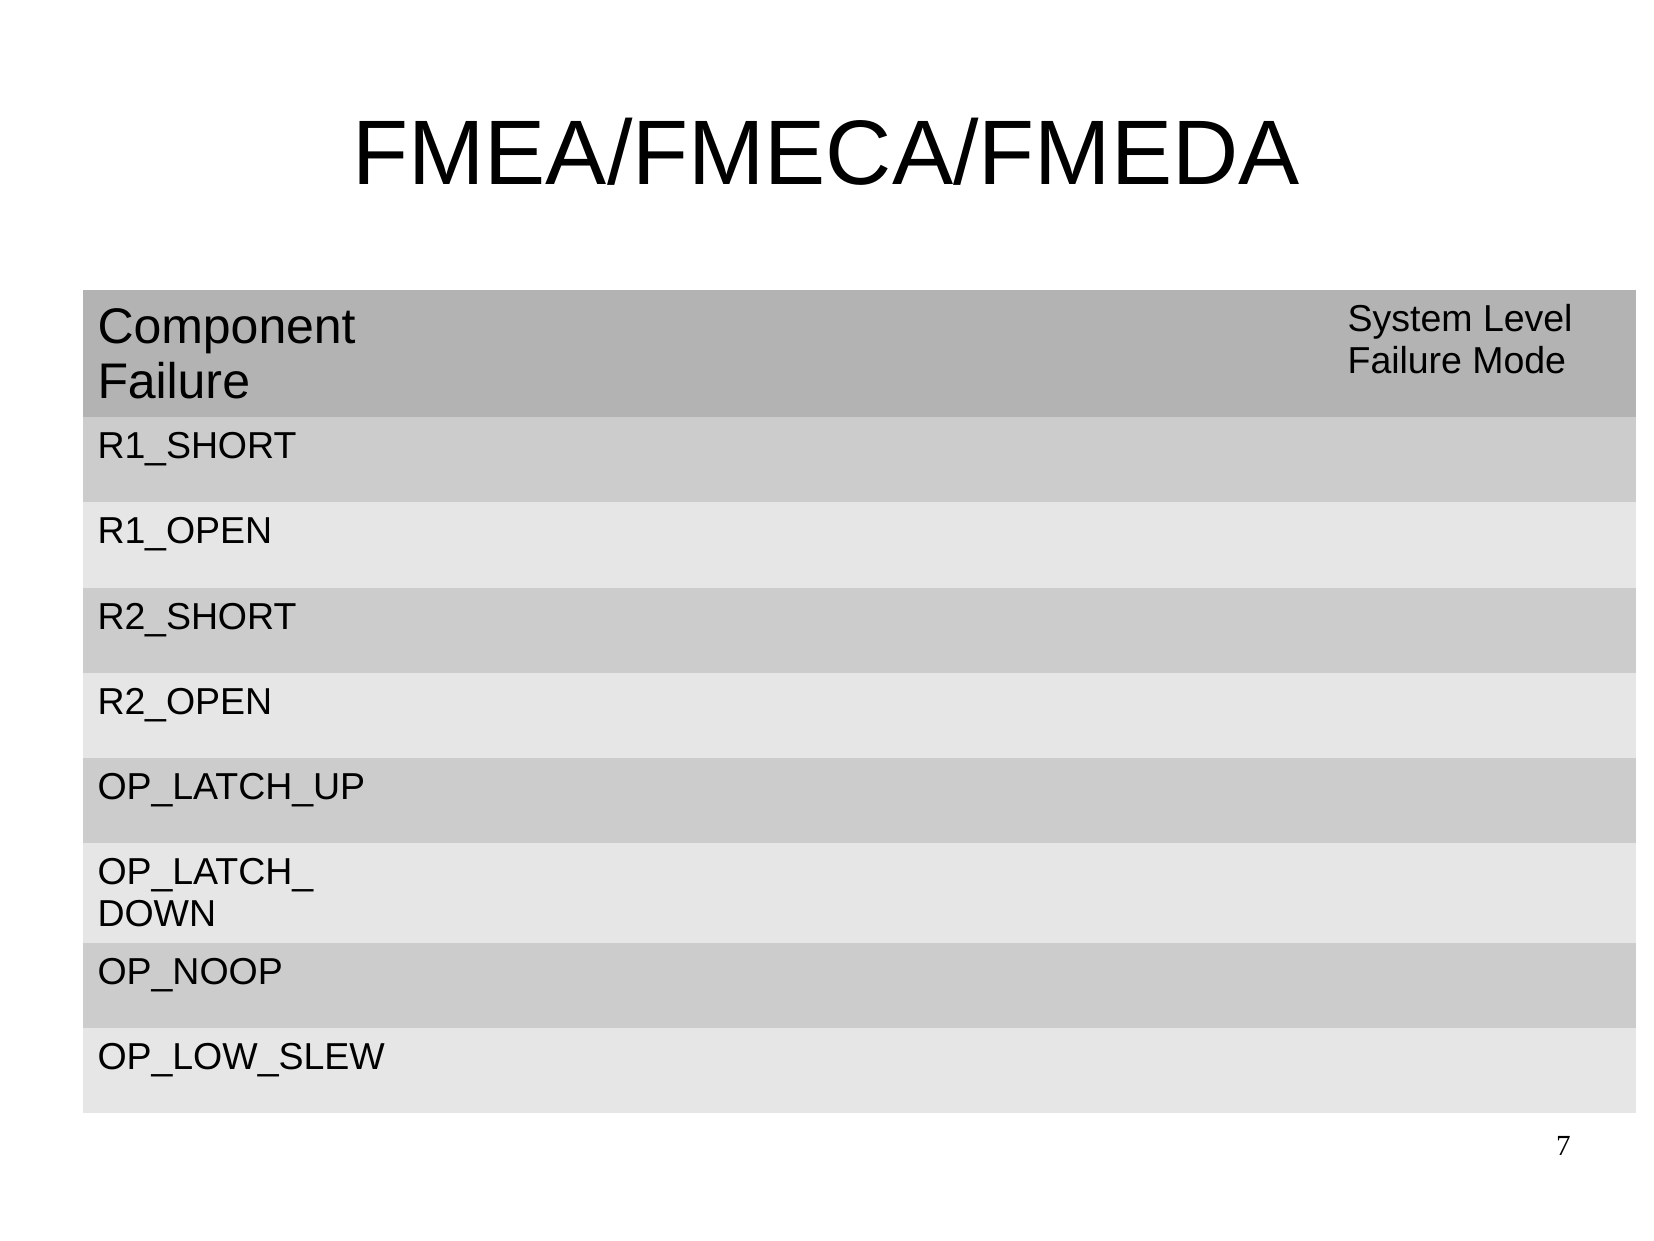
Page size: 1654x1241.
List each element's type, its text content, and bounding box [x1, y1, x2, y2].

table_cell [728, 673, 1031, 758]
table_header [426, 290, 728, 417]
table_cell OP_LATCH_UP [83, 758, 426, 843]
table_cell [1333, 758, 1636, 843]
table_cell [728, 502, 1031, 588]
table_cell R2_SHORT [83, 588, 426, 673]
table_cell [1031, 673, 1333, 758]
table_header Component Failure [83, 290, 426, 417]
table_cell [1031, 943, 1333, 1028]
table_cell [728, 943, 1031, 1028]
table_cell [1333, 843, 1636, 943]
table_cell [426, 943, 728, 1028]
table_header System Level Failure Mode [1333, 290, 1636, 417]
table_cell [426, 417, 728, 502]
table_cell [1333, 502, 1636, 588]
table_cell [1031, 843, 1333, 943]
table_cell [426, 502, 728, 588]
table_header [1031, 290, 1333, 417]
table_cell [1333, 943, 1636, 1028]
table_cell [728, 588, 1031, 673]
table_cell [728, 1028, 1031, 1113]
table_cell R1_OPEN [83, 502, 426, 588]
table_cell [1333, 1028, 1636, 1113]
table_cell [728, 758, 1031, 843]
title FMEA/FMECA/FMEDA [82, 49, 1571, 257]
table_cell [1333, 673, 1636, 758]
table_cell OP_NOOP [83, 943, 426, 1028]
table_cell [1333, 588, 1636, 673]
table_cell [426, 843, 728, 943]
table_cell [426, 1028, 728, 1113]
table_cell [1031, 502, 1333, 588]
table_cell [1031, 588, 1333, 673]
table_cell OP_LATCH_ DOWN [83, 843, 426, 943]
table_cell OP_LOW_SLEW [83, 1028, 426, 1113]
table_cell [1333, 417, 1636, 502]
table_cell [426, 588, 728, 673]
table_cell [426, 758, 728, 843]
table_header [728, 290, 1031, 417]
table_cell R2_OPEN [83, 673, 426, 758]
table_cell [1031, 417, 1333, 502]
table_cell [1031, 758, 1333, 843]
table_cell [728, 843, 1031, 943]
table_cell R1_SHORT [83, 417, 426, 502]
table_cell [1031, 1028, 1333, 1113]
table_cell [426, 673, 728, 758]
table_cell [728, 417, 1031, 502]
